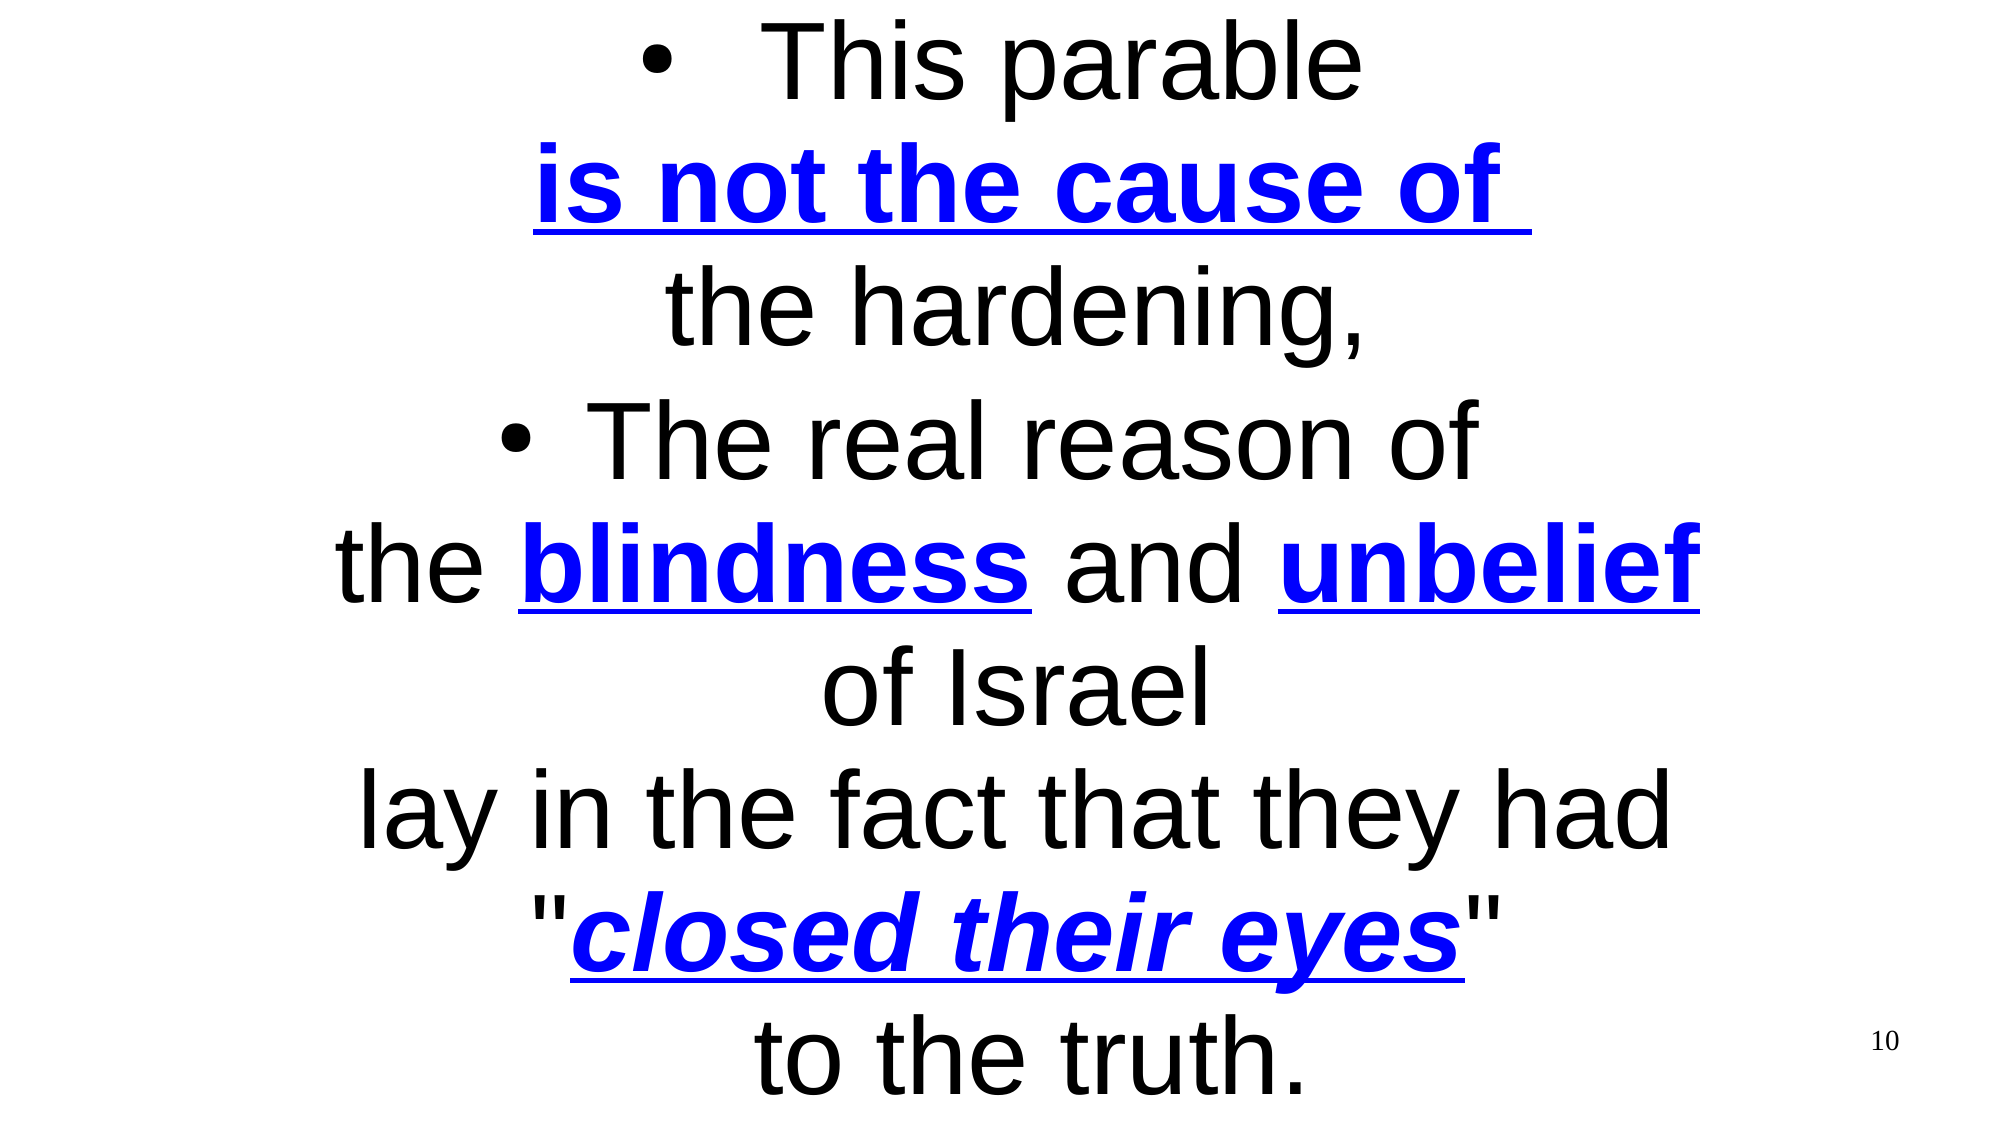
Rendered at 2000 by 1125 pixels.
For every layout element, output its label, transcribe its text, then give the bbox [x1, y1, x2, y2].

list This parable is not the cause of the hardening, The real reason of the blindness and unbelief of Israel lay in the fact that they had "closed their eyes" to the truth. [0, 0, 1996, 1123]
